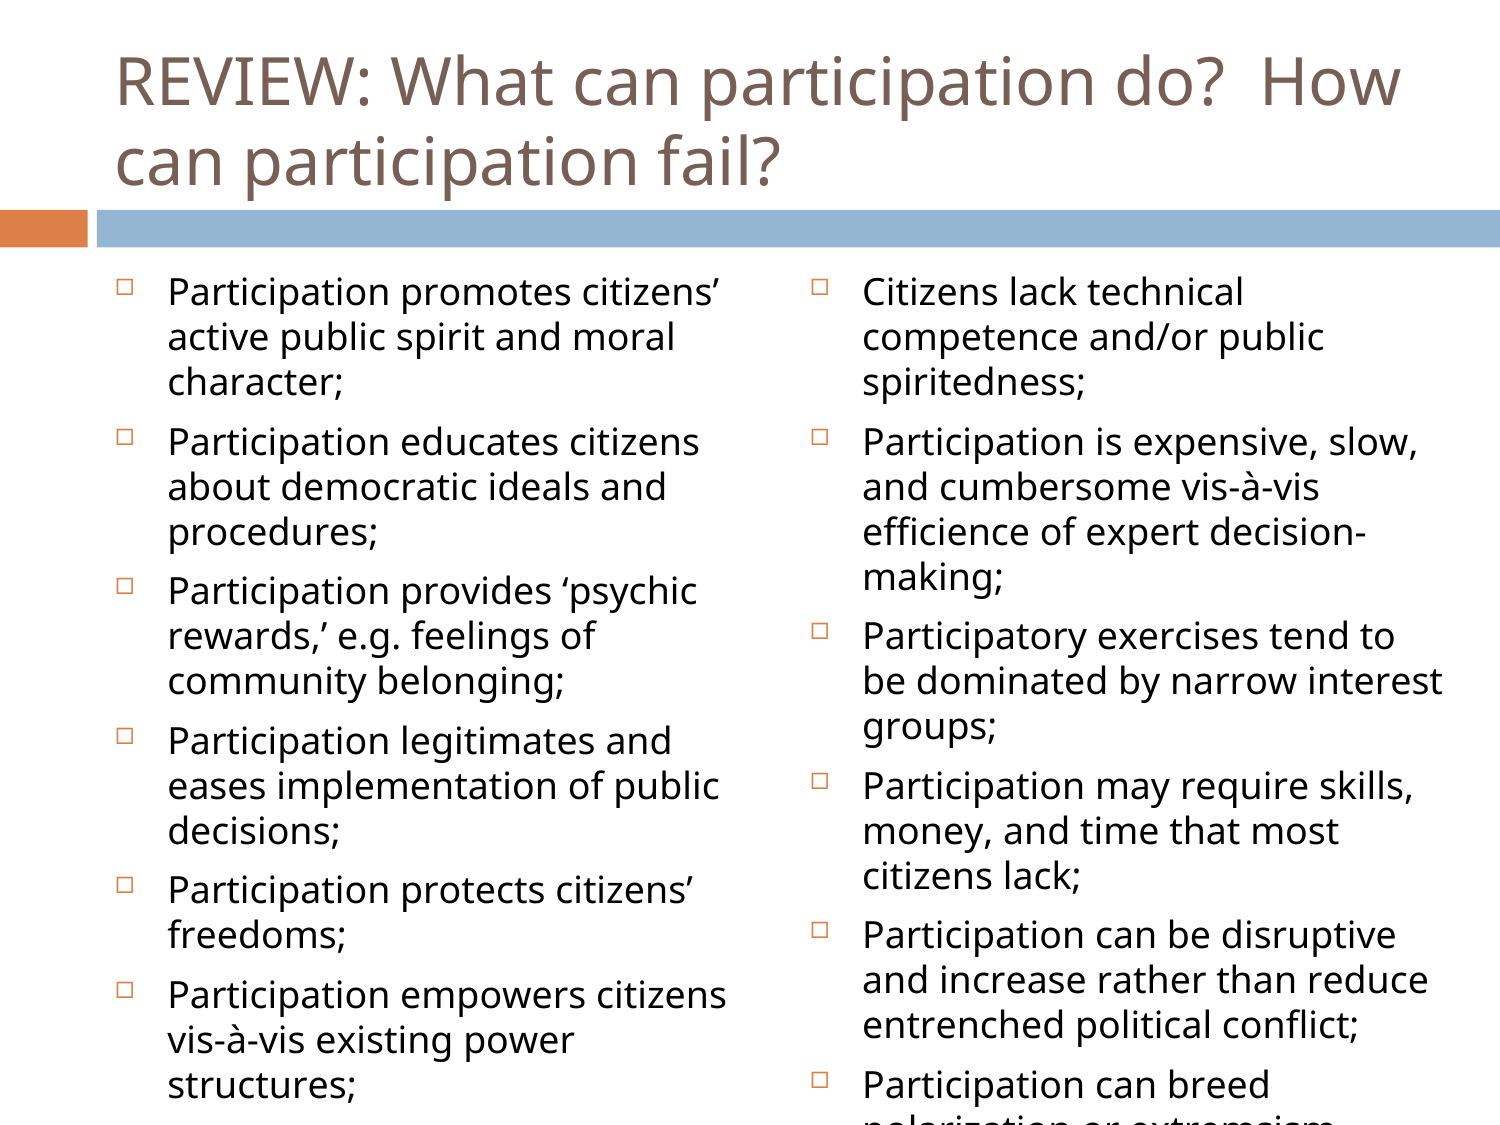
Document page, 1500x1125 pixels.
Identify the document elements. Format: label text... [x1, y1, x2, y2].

list Participation promotes citizens’ active public spirit and moral character; Participation educates citizens about democratic ideals and procedures; Participation provides ‘psychic rewards,’ e.g. feelings of community belonging; Participation legitimates and eases implementation of public decisions; Participation protects citizens’ freedoms; Participation empowers citizens vis-à-vis existing power structures; Participation improves the range and quality of decision-relevant information. [99, 260, 763, 1083]
list Citizens lack technical competence and/or public spiritedness; Participation is expensive, slow, and cumbersome vis-à-vis efficience of expert decision-making; Participatory exercises tend to be dominated by narrow interest groups; Participation may require skills, money, and time that most citizens lack; Participation can be disruptive and increase rather than reduce entrenched political conflict; Participation can breed polarization or extremsism. [794, 260, 1463, 1011]
title REVIEW: What can participation do? How can participation fail? [99, 31, 1438, 207]
